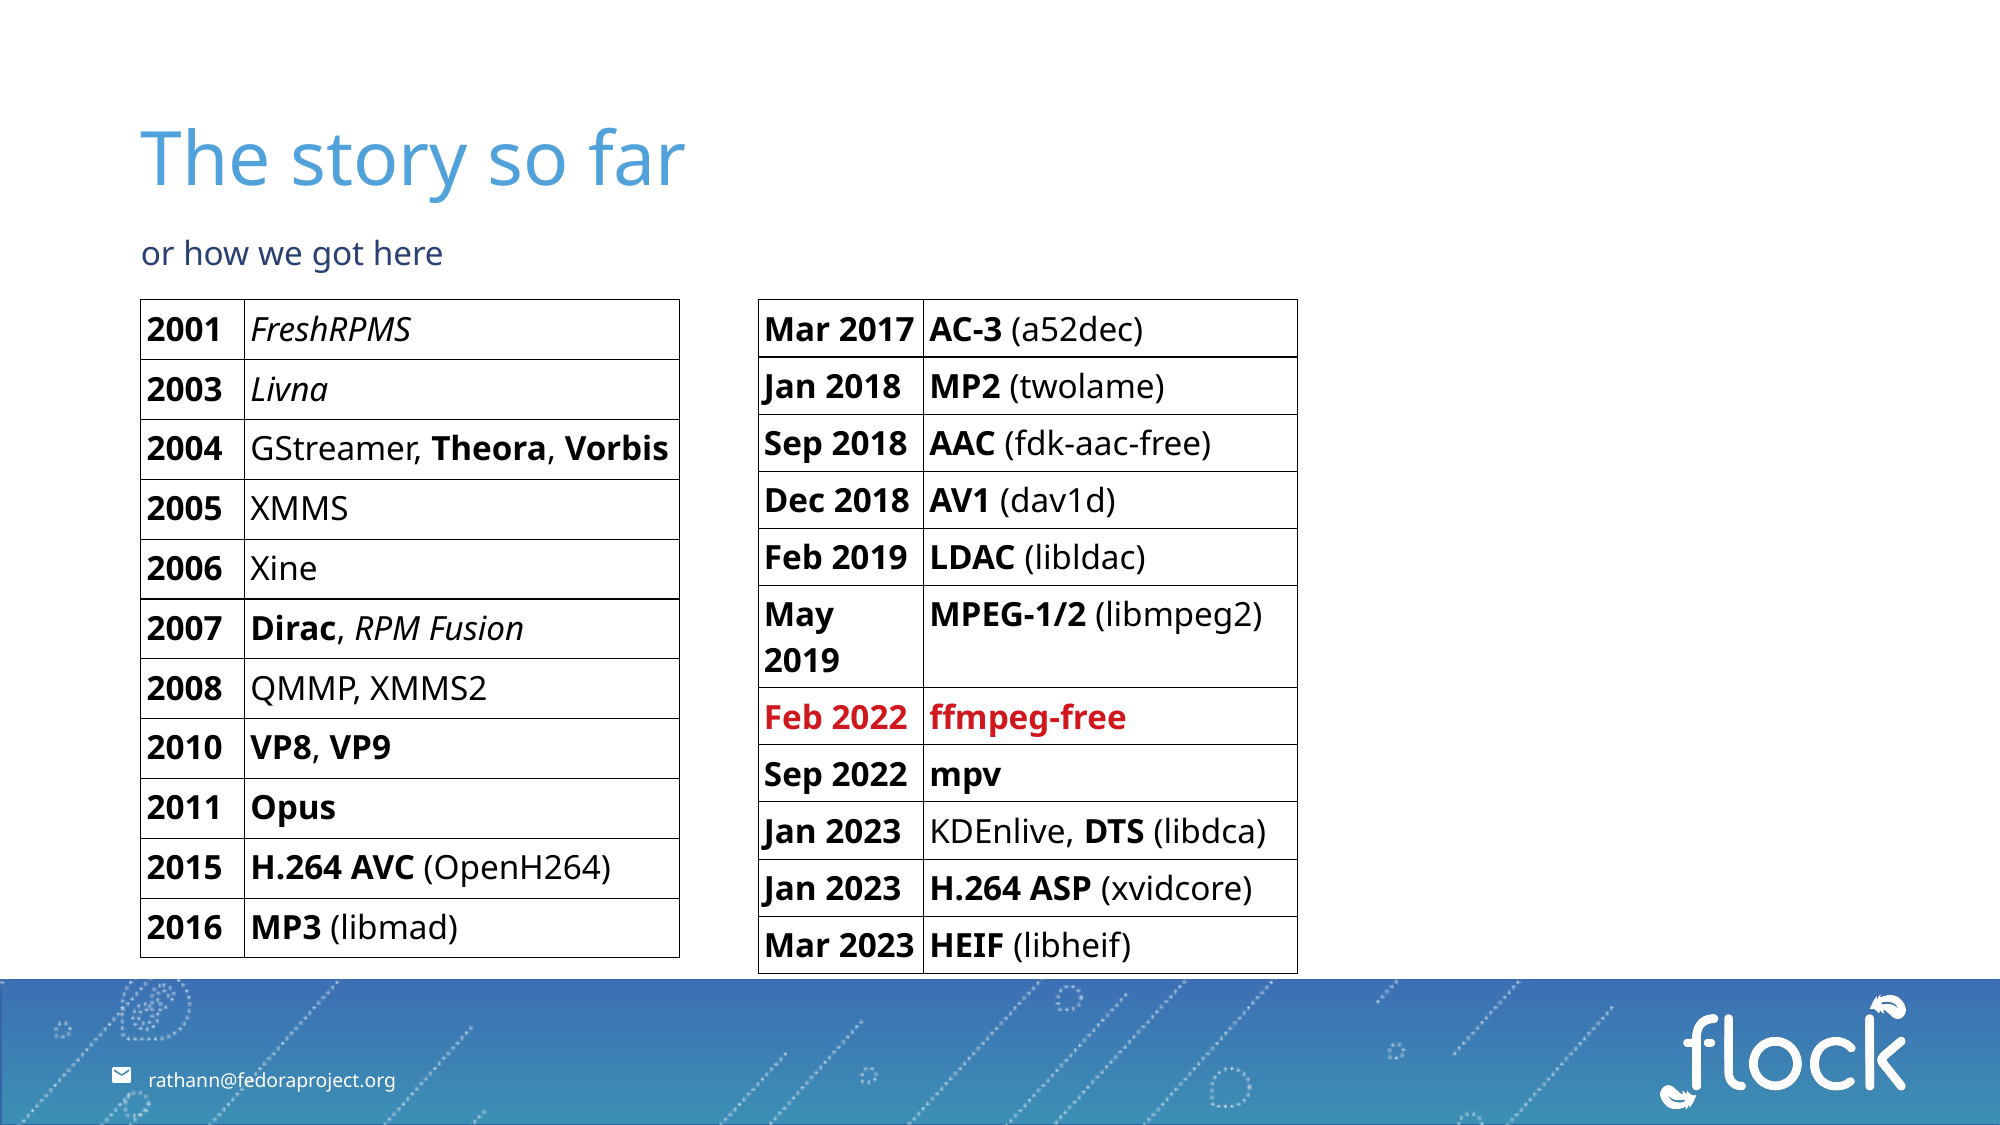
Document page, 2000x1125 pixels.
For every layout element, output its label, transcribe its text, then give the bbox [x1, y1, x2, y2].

table_cell AAC (fdk-aac-free) [924, 415, 1297, 471]
table_cell Jan 2023 [759, 802, 923, 859]
table_cell VP8, VP9 [245, 719, 679, 778]
title The story so far [140, 93, 1915, 219]
table_cell Sep 2018 [759, 415, 923, 471]
list rathann@fedoraproject.org [148, 1066, 454, 1093]
table_cell H.264 AVC (OpenH264) [245, 839, 679, 898]
table_cell QMMP, XMMS2 [245, 659, 679, 718]
table_cell MP3 (libmad) [245, 899, 679, 957]
table_cell Sep 2022 [759, 745, 923, 801]
table_cell 2006 [141, 540, 244, 598]
table_header Mar 2017 [759, 300, 923, 356]
table_cell Jan 2023 [759, 860, 923, 916]
table_cell Xine [245, 540, 679, 598]
table_cell 2015 [141, 839, 244, 898]
table_cell KDEnlive, DTS (libdca) [924, 802, 1297, 859]
table_cell 2016 [141, 899, 244, 957]
table_cell XMMS [245, 480, 679, 539]
text_box or how we got here [140, 218, 1619, 277]
table_cell 2004 [141, 420, 244, 479]
picture [0, 585, 1906, 1125]
table_cell H.264 ASP (xvidcore) [924, 860, 1297, 916]
table_cell 2011 [141, 779, 244, 838]
table_cell Opus [245, 779, 679, 838]
table_cell 2003 [141, 360, 244, 419]
table_cell ffmpeg-free [924, 688, 1297, 744]
table_header 2001 [141, 300, 244, 359]
table_cell Dirac, RPM Fusion [245, 600, 679, 658]
table_cell 2010 [141, 719, 244, 778]
table_cell 2008 [141, 659, 244, 718]
table_cell Feb 2019 [759, 529, 923, 585]
table_cell May 2019 [759, 586, 923, 687]
table_header AC-3 (a52dec) [924, 300, 1297, 356]
table_cell Livna [245, 360, 679, 419]
table_cell 2005 [141, 480, 244, 539]
table_cell MP2 (twolame) [924, 358, 1297, 414]
table_header FreshRPMS [245, 300, 679, 359]
table_cell MPEG-1/2 (libmpeg2) [924, 586, 1297, 687]
table_cell Mar 2023 [759, 917, 923, 973]
table_cell Dec 2018 [759, 472, 923, 528]
table_cell LDAC (libldac) [924, 529, 1297, 585]
table_cell GStreamer, Theora, Vorbis [245, 420, 679, 479]
table_cell mpv [924, 745, 1297, 801]
table_cell Jan 2018 [759, 358, 923, 414]
table_cell AV1 (dav1d) [924, 472, 1297, 528]
table_cell Feb 2022 [759, 688, 923, 744]
table_cell HEIF (libheif) [924, 917, 1297, 973]
table_cell 2007 [141, 600, 244, 658]
